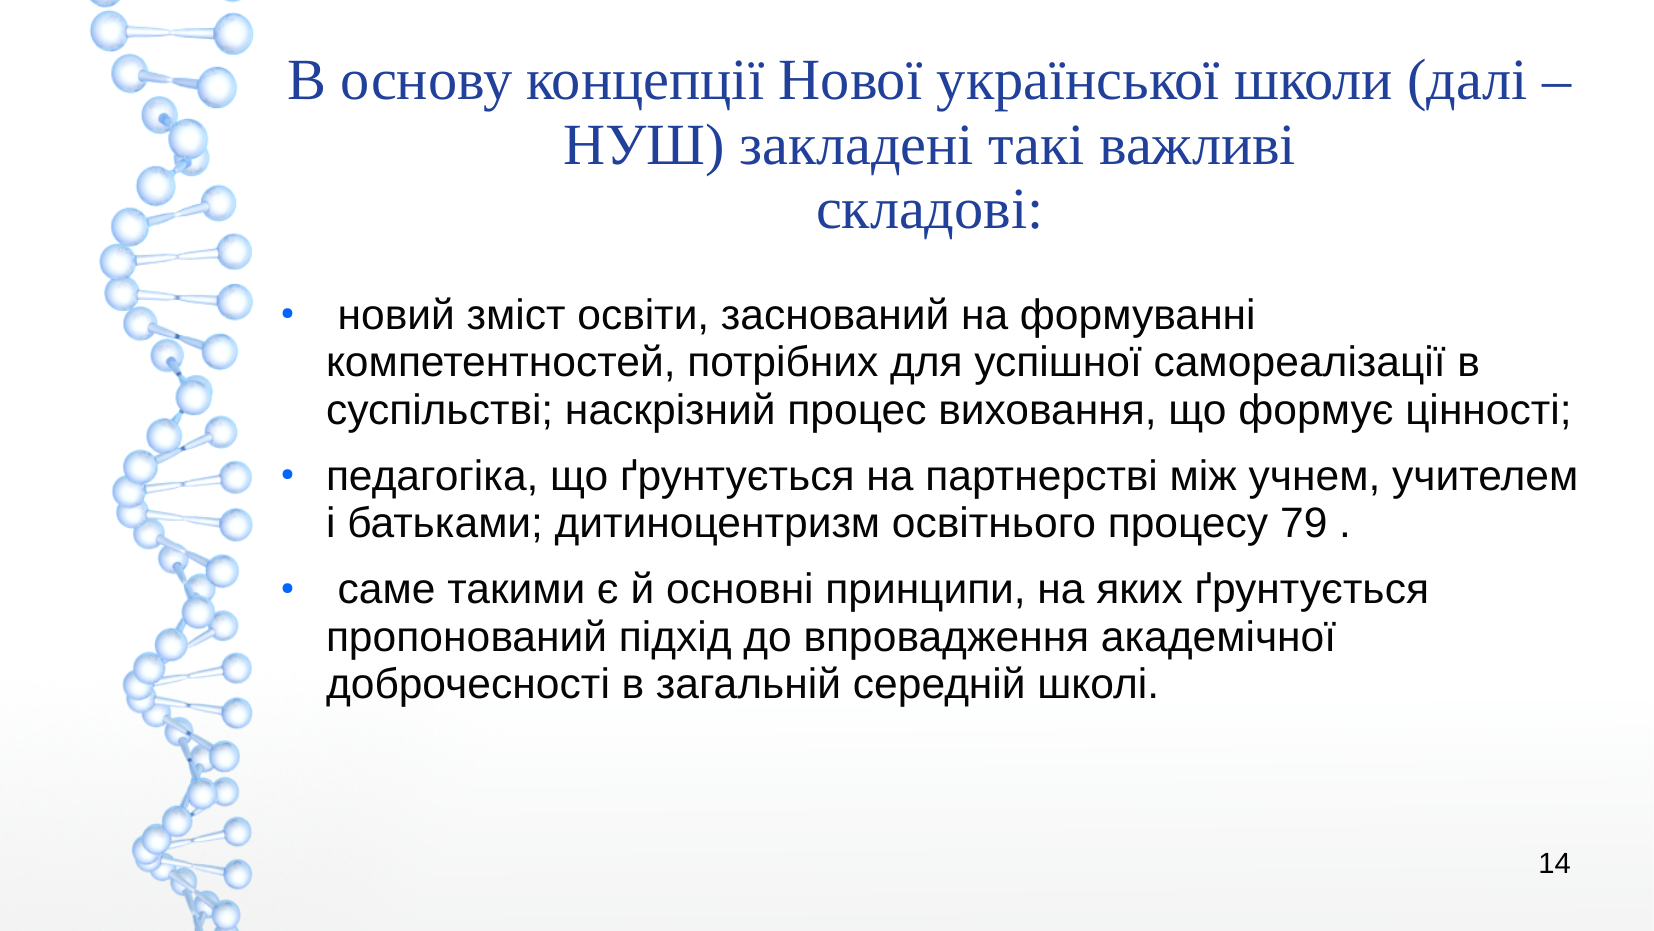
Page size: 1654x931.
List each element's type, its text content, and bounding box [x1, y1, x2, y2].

picture [0, 0, 1654, 931]
title В основу концепції Нової української школи (далі – НУШ) закладені такі важливі складові: [265, 0, 1595, 224]
list новий зміст освіти, заснований на формуванні компетентностей, потрібних для успішної самореалізації в суспільстві; наскрізний процес виховання, що формує цінності; педагогіка, що ґрунтується на партнерстві між учнем, учителем і батьками; дитиноцентризм освітнього процесу 79 . саме такими є й основні принципи, на яких ґрунтується пропонований підхід до впровадження академічної доброчесності в загальній середній школі. [265, 224, 1595, 764]
